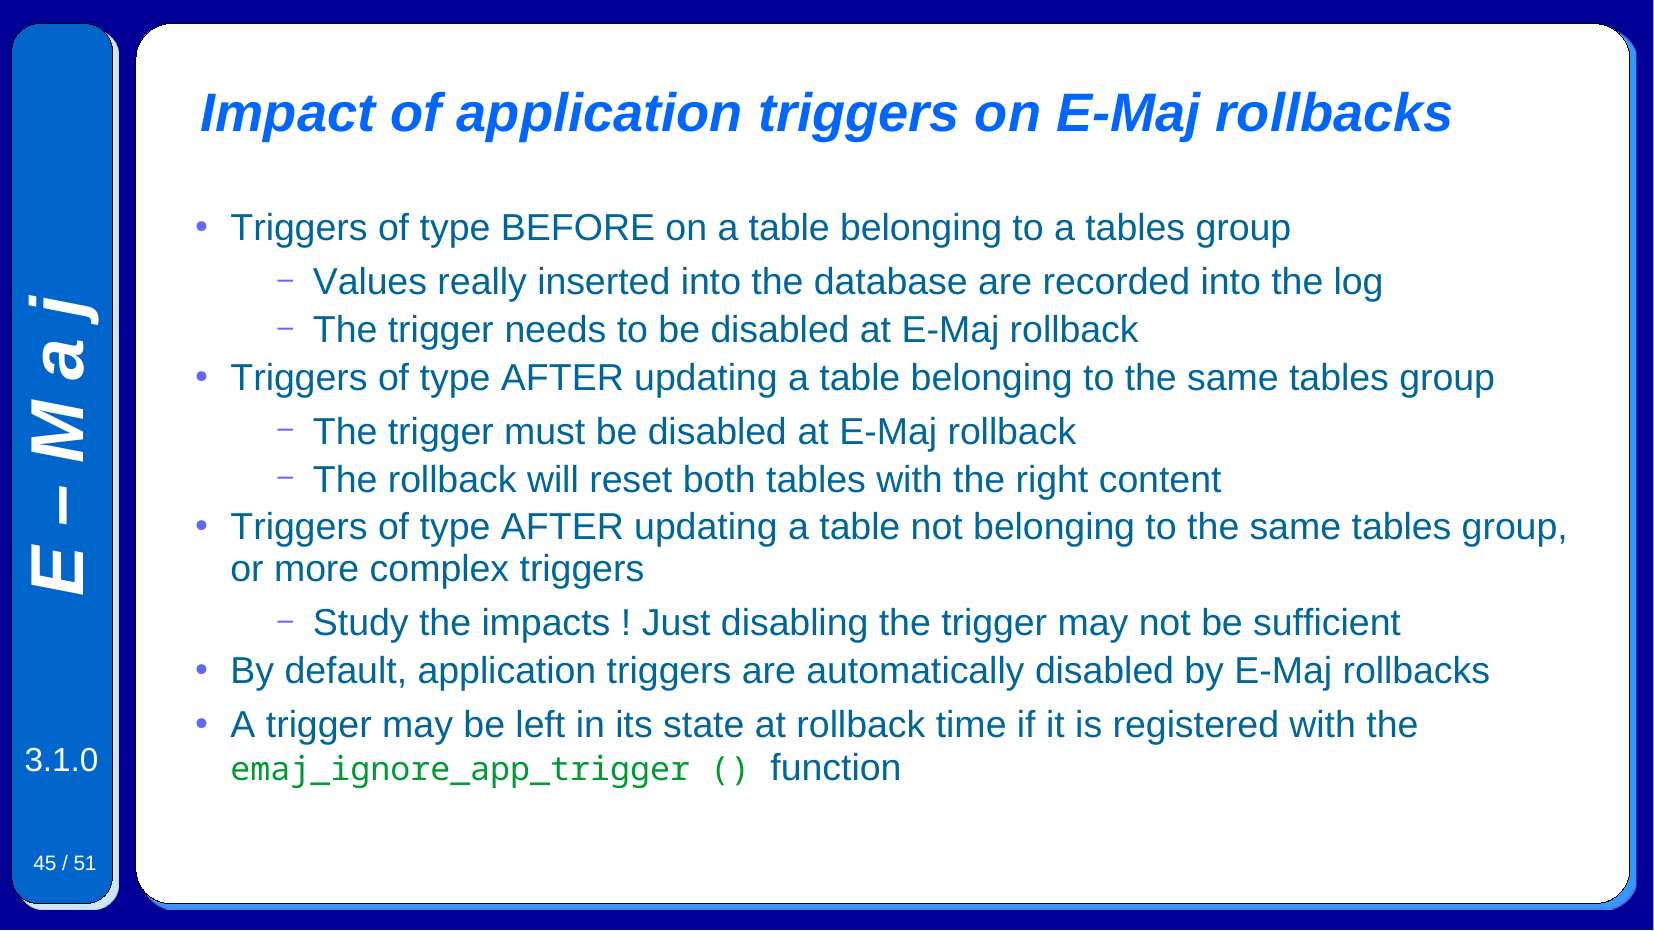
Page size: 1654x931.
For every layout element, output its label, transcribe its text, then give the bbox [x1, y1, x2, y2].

list Triggers of type BEFORE on a table belonging to a tables group Values really inserted into the database are recorded into the log The trigger needs to be disabled at E-Maj rollback Triggers of type AFTER updating a table belonging to the same tables group The trigger must be disabled at E-Maj rollback The rollback will reset both tables with the right content Triggers of type AFTER updating a table not belonging to the same tables group, or more complex triggers Study the impacts ! Just disabling the trigger may not be sufficient By default, application triggers are automatically disabled by E-Maj rollbacks A trigger may be left in its state at rollback time if it is registered with the emaj_ignore_app_trigger () function [177, 206, 1587, 827]
title Impact of application triggers on E-Maj rollbacks [200, 34, 1575, 191]
